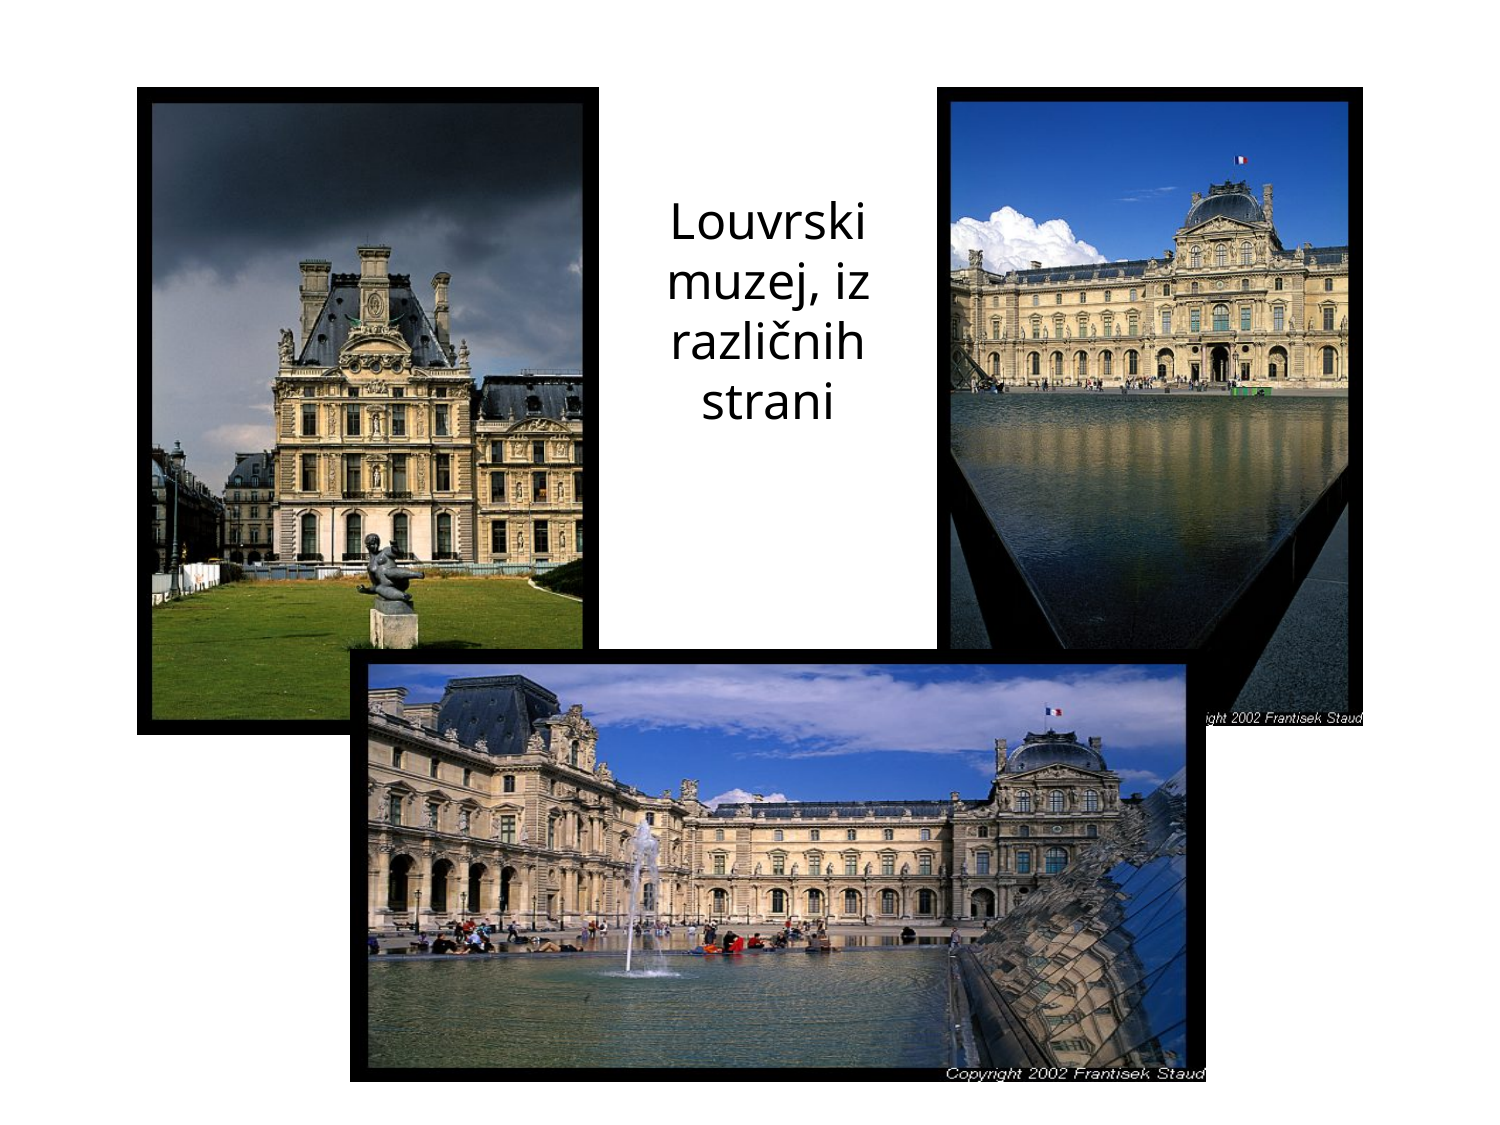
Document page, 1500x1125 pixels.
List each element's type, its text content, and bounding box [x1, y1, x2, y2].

picture [137, 87, 1363, 1082]
text_box Louvrski muzej, iz različnih strani [649, 181, 888, 437]
